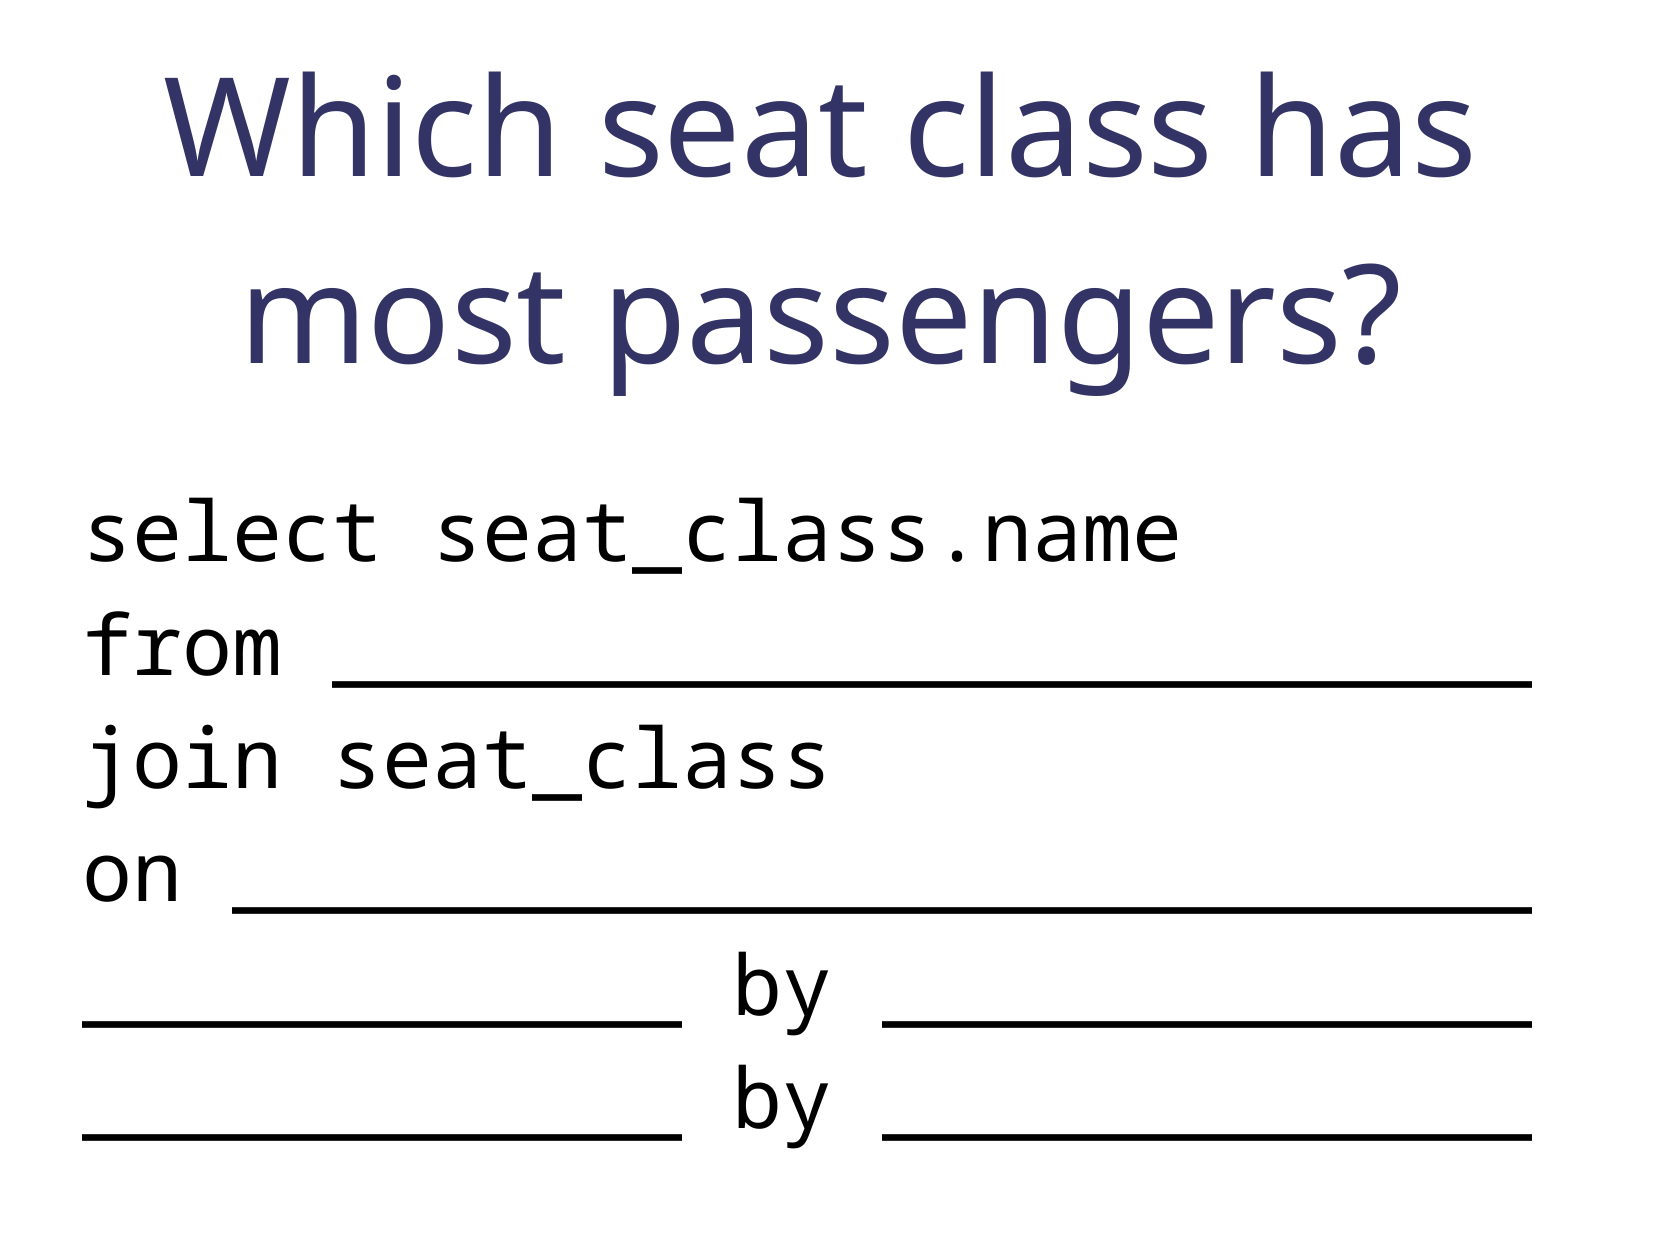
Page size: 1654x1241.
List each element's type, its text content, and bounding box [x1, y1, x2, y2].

title Which seat class has most passengers? [76, 49, 1565, 384]
subtitle select seat_class.name from ________________________ join seat_class on __________________________ ____________ by _____________ ____________ by _____________ _____________________________ [82, 472, 1571, 1113]
